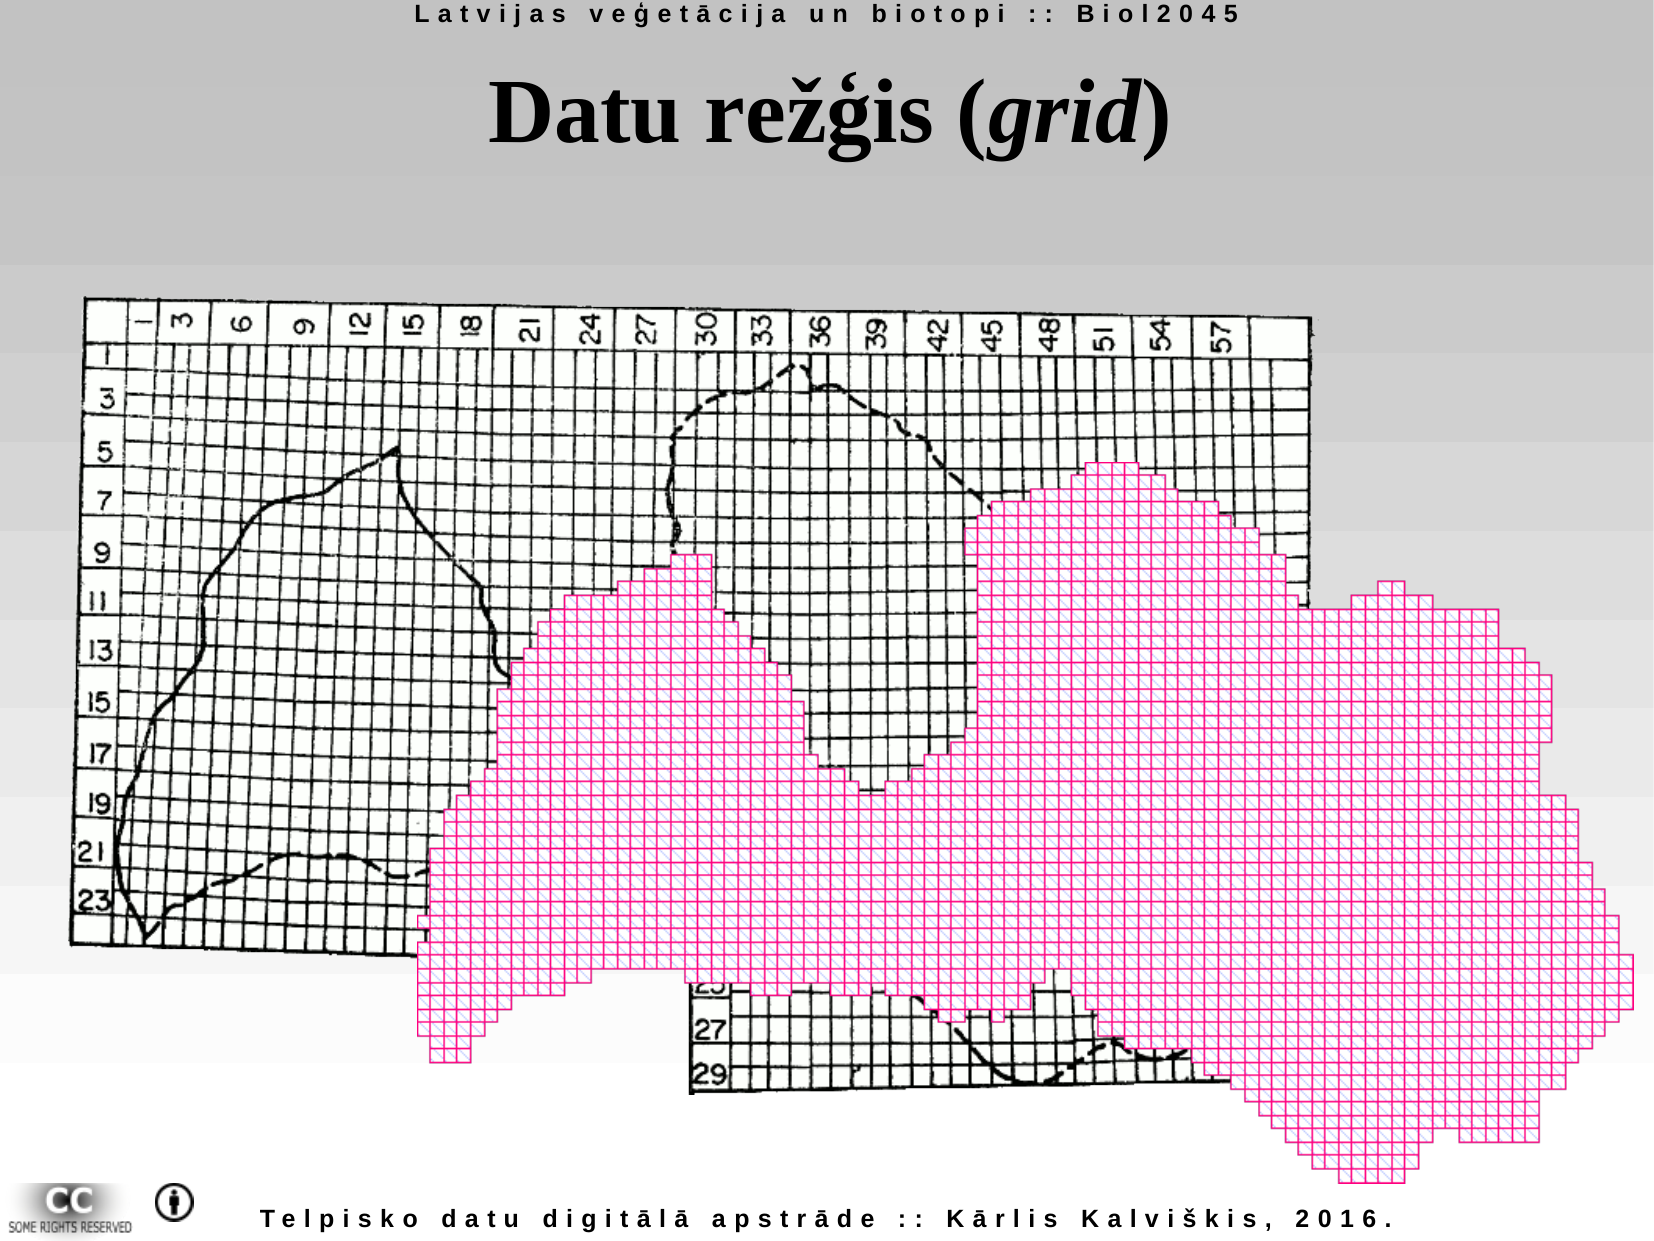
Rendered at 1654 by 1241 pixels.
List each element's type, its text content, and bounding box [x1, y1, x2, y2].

title Datu režģis (grid) [34, 61, 1626, 296]
picture [0, 0, 1654, 1241]
